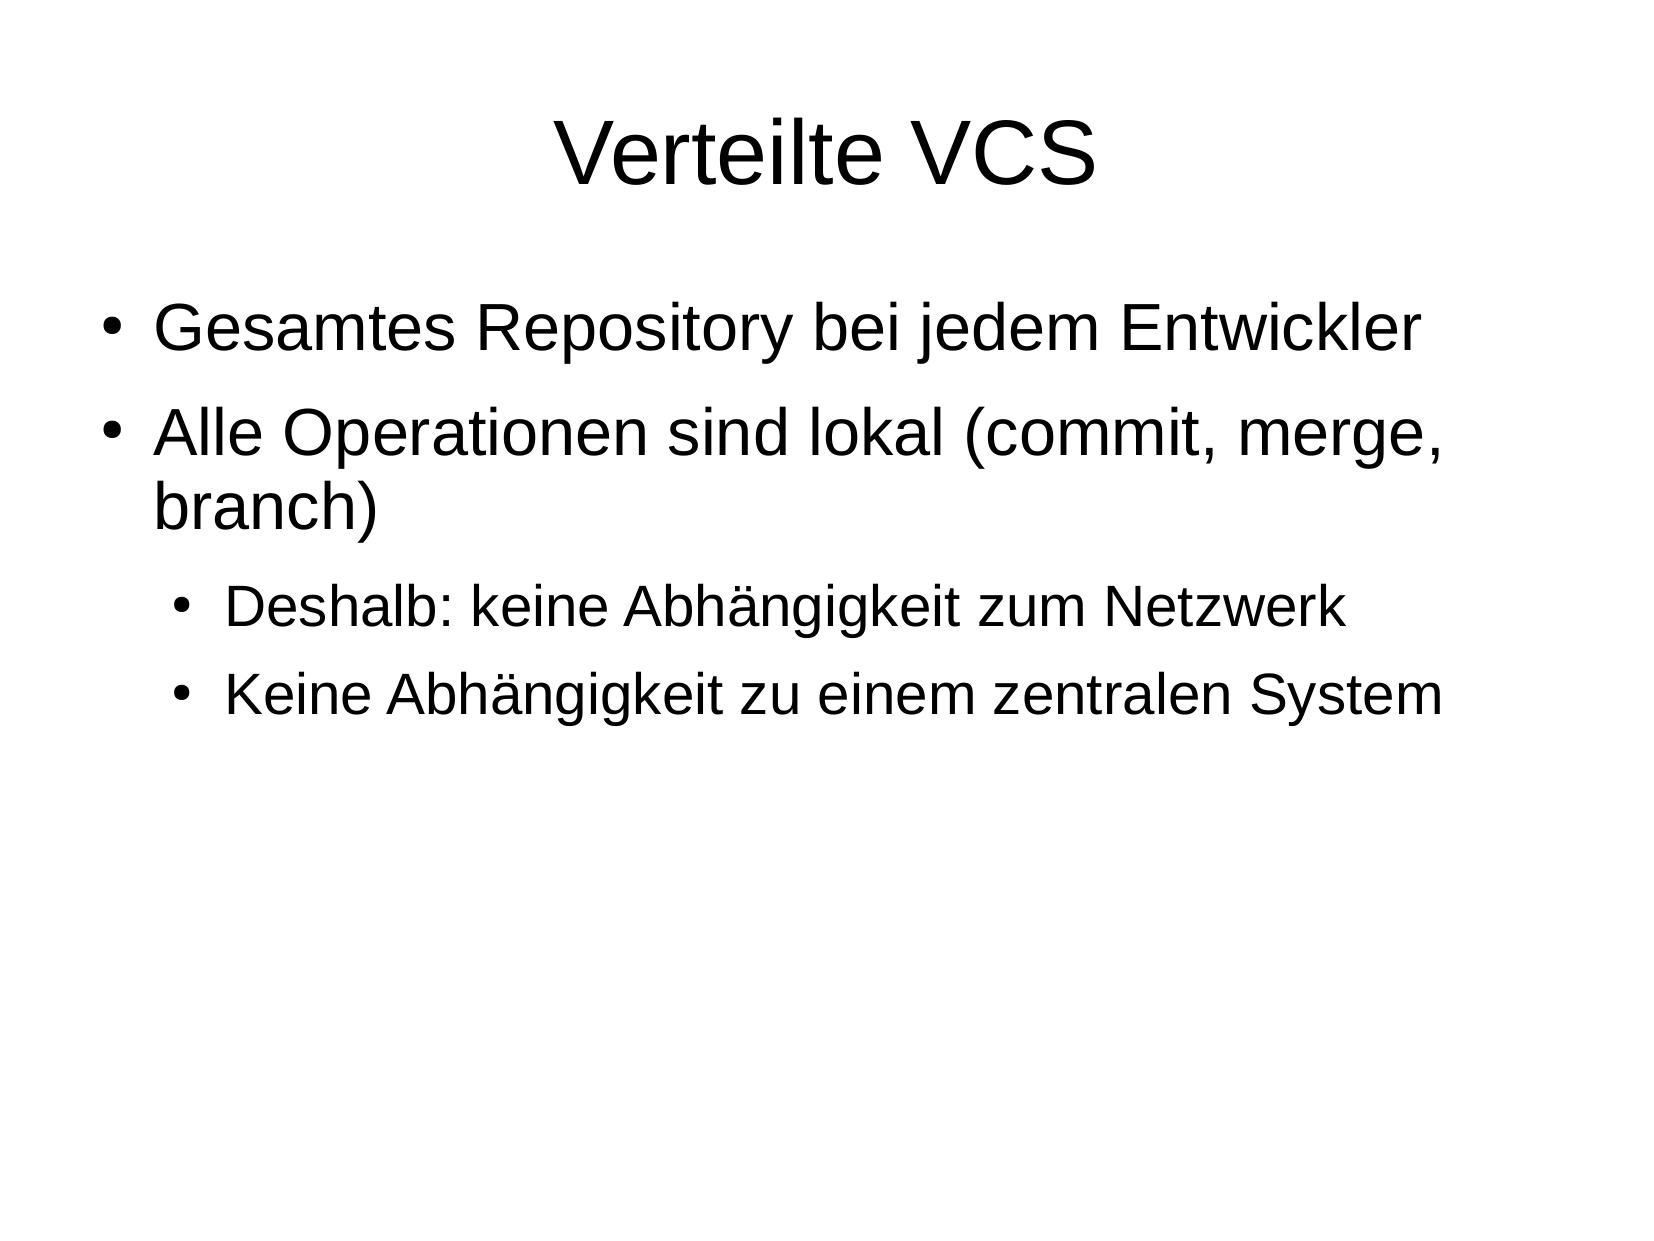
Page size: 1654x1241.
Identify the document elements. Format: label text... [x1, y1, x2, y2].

title Verteilte VCS [82, 56, 1571, 250]
list Gesamtes Repository bei jedem Entwickler Alle Operationen sind lokal (commit, merge, branch) Deshalb: keine Abhängigkeit zum Netzwerk Keine Abhängigkeit zu einem zentralen System [82, 290, 1571, 1094]
